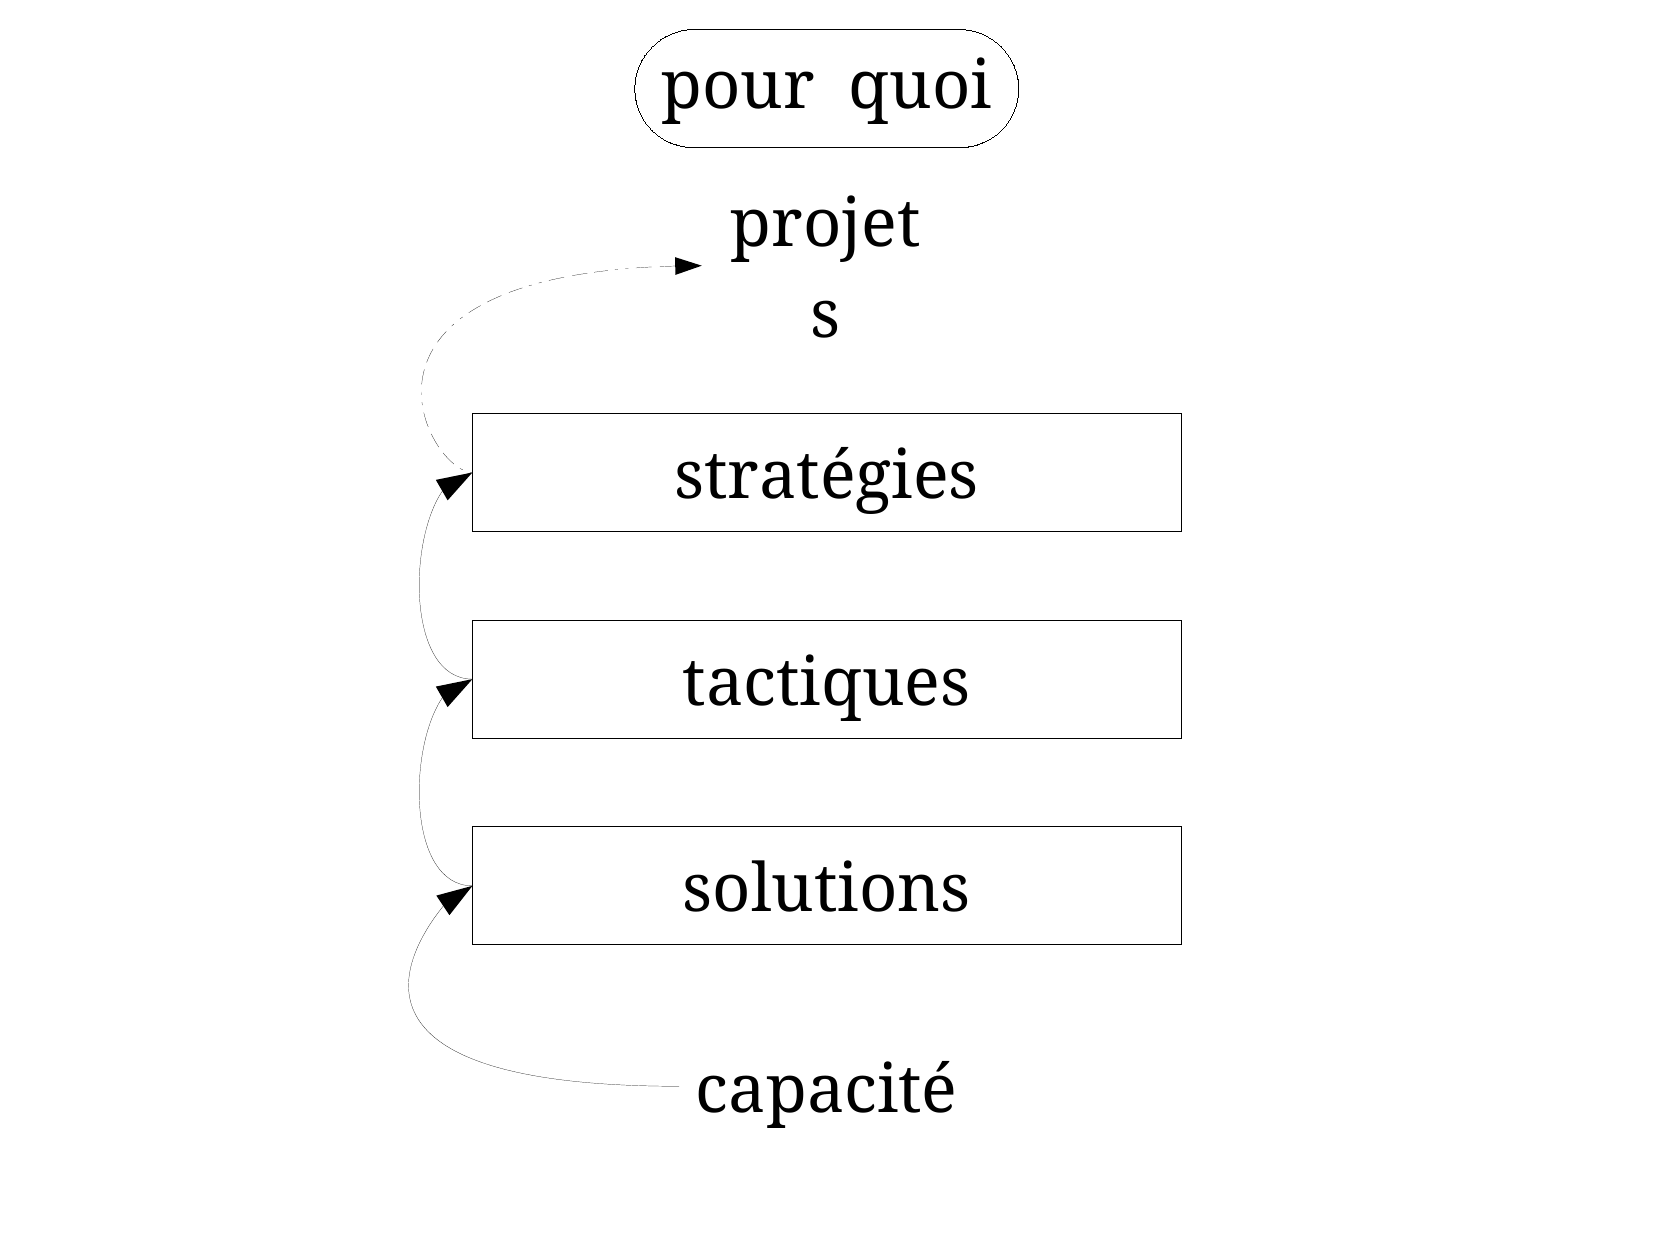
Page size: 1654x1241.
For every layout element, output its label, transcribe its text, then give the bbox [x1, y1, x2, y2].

text_box solutions [472, 826, 1182, 945]
text_box stratégies [472, 413, 1182, 532]
text_box tactiques [472, 620, 1182, 739]
text_box pour quoi [634, 29, 1019, 148]
text_box projets [701, 206, 950, 325]
text_box capacité [679, 1033, 975, 1139]
